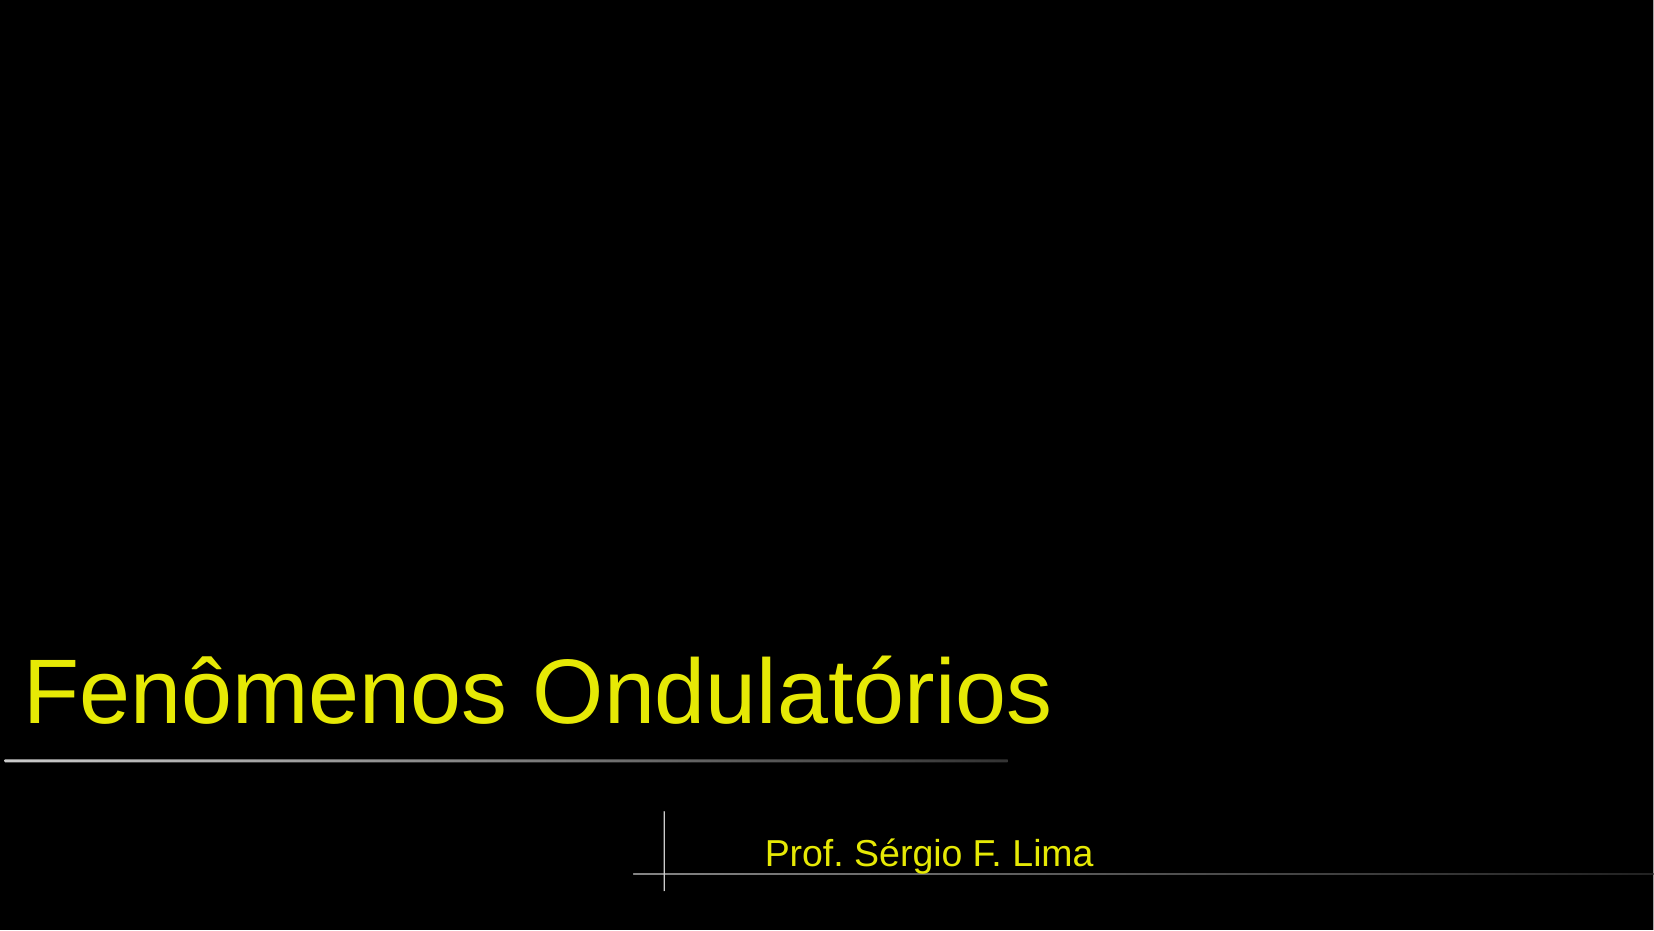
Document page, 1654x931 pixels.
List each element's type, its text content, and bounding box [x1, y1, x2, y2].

text_box Prof. Sérgio F. Lima [750, 825, 1238, 882]
title Fenômenos Ondulatórios [23, 637, 1501, 746]
